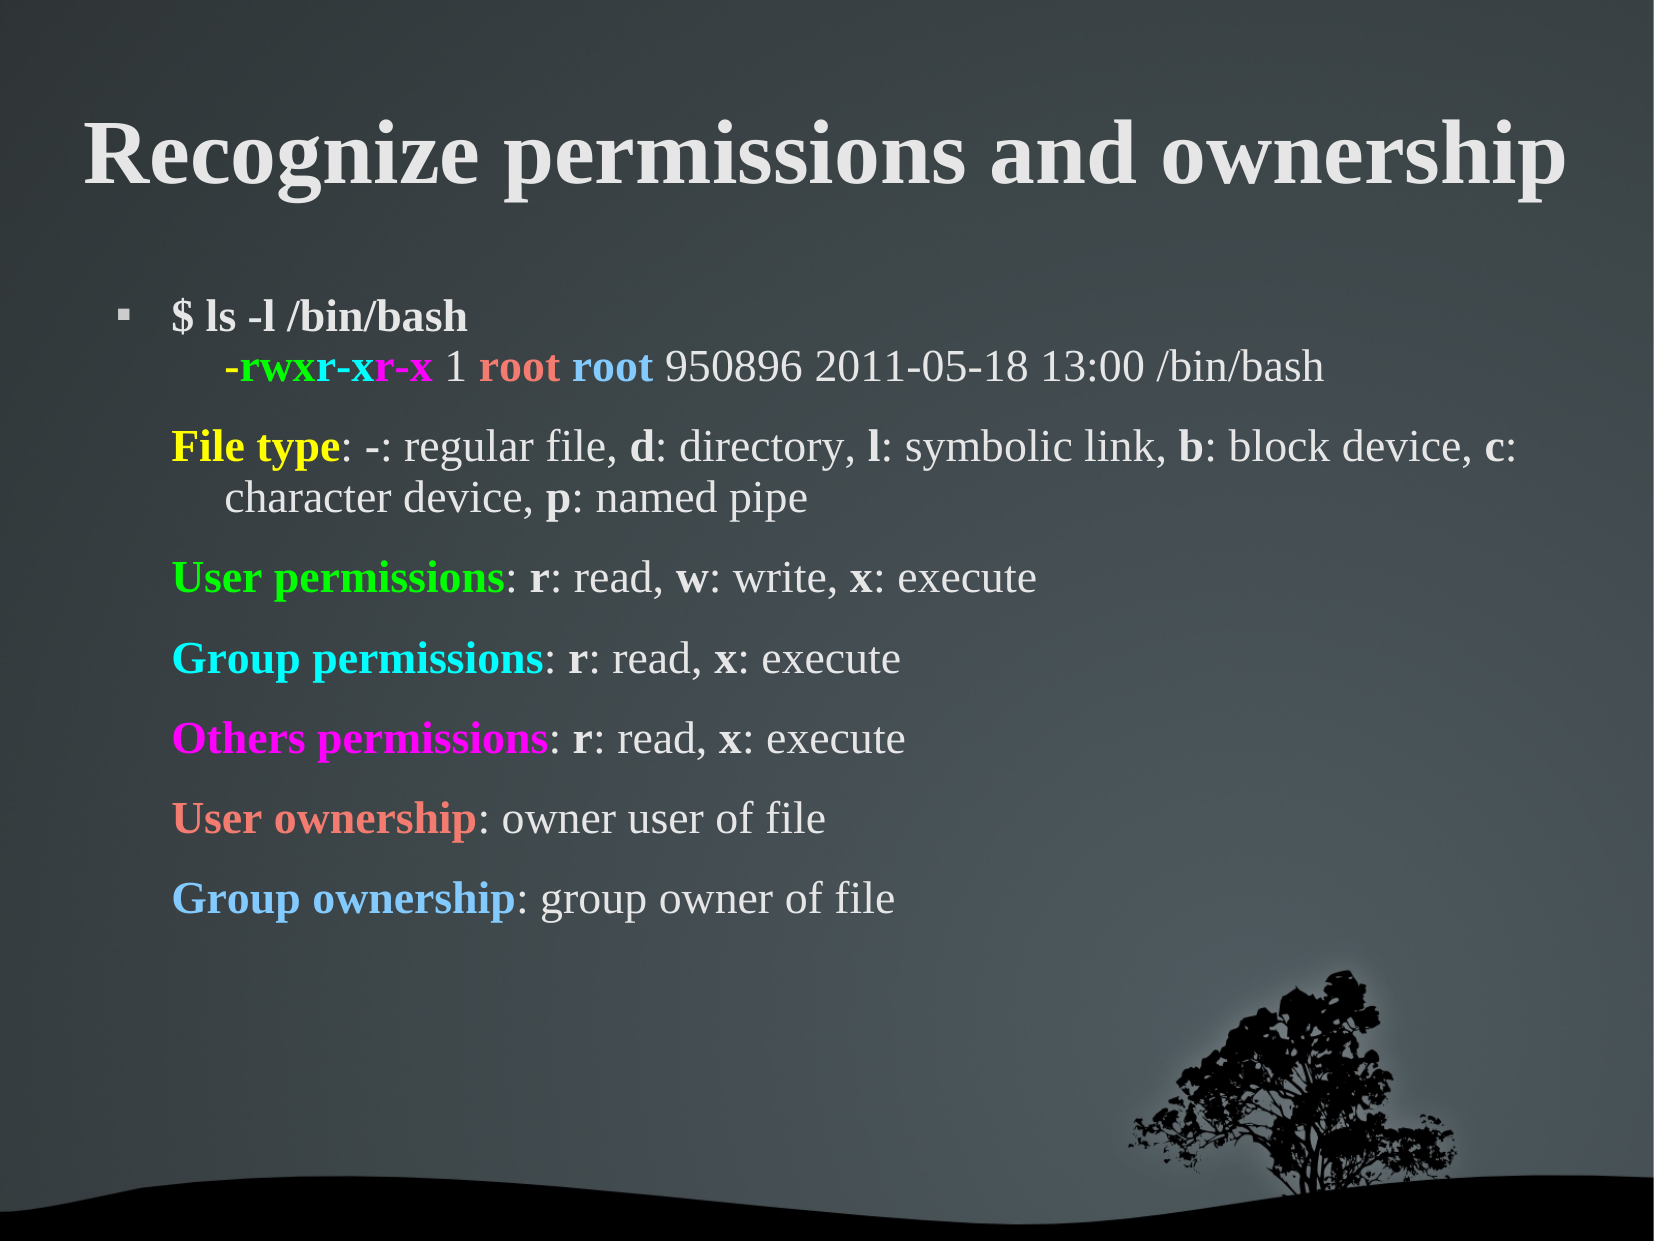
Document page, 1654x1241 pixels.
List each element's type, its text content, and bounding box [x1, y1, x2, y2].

list $ ls -l /bin/bash -rwxr-xr-x 1 root root 950896 2011-05-18 13:00 /bin/bash File type: -: regular file, d: directory, l: symbolic link, b: block device, c: character device, p: named pipe User permissions: r: read, w: write, x: execute Group permissions: r: read, x: execute Others permissions: r: read, x: execute User ownership: owner user of file Group ownership: group owner of file [82, 290, 1571, 1185]
picture [0, 0, 1654, 1241]
title Recognize permissions and ownership [82, 33, 1571, 273]
